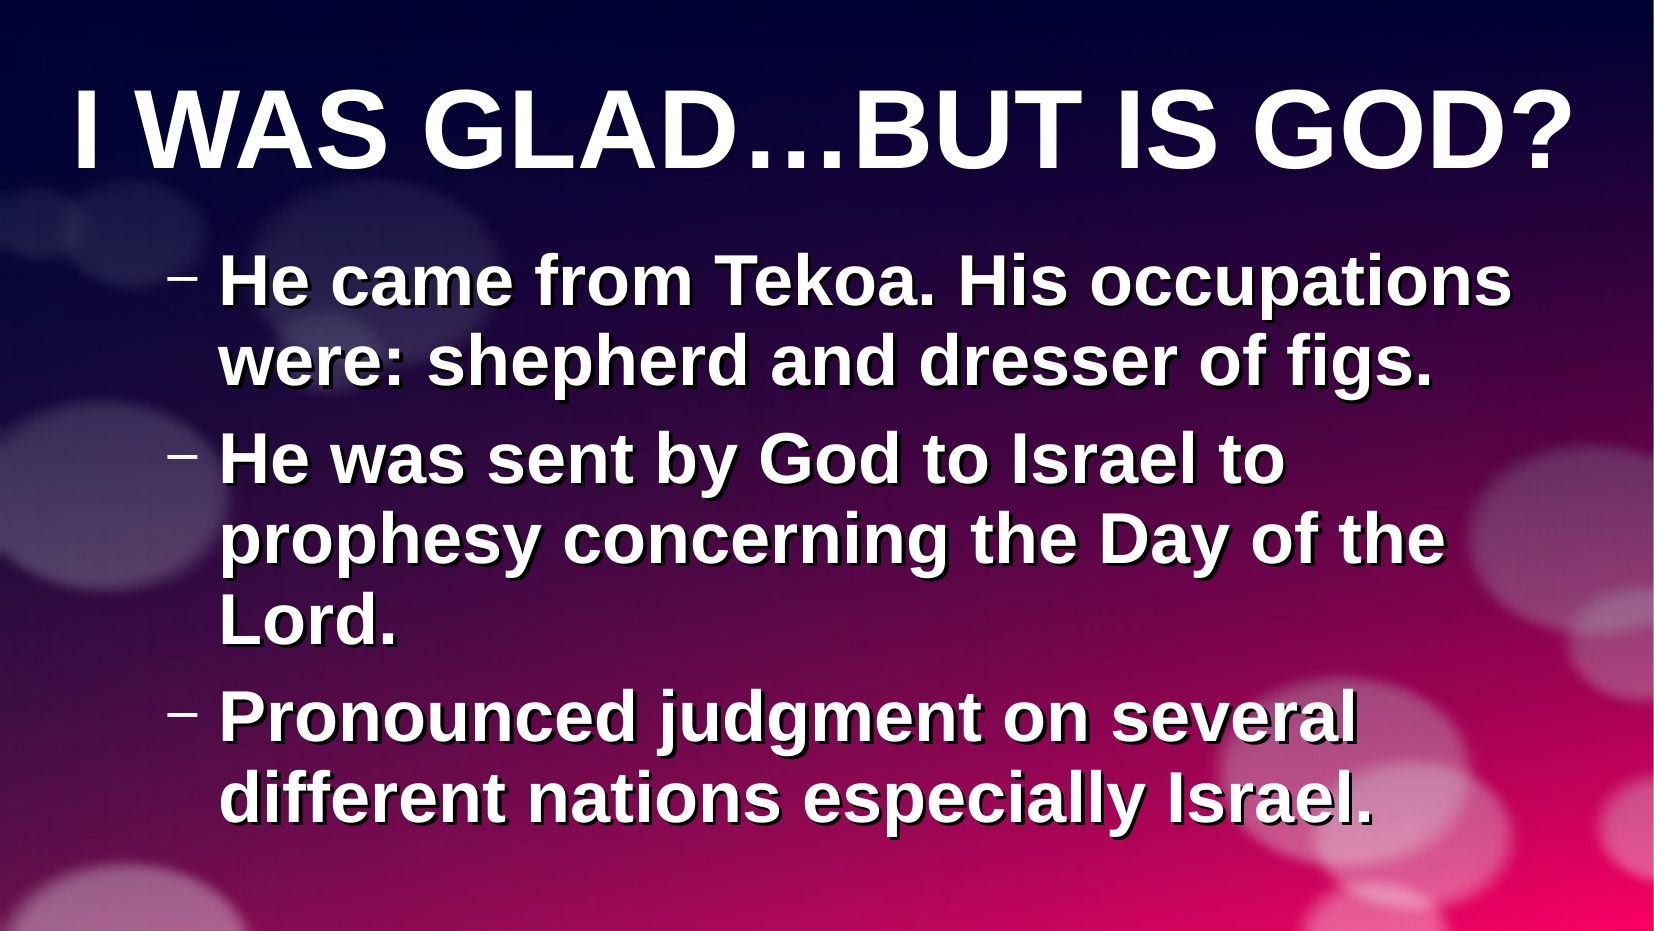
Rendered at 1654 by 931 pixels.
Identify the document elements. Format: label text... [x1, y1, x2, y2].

picture [0, 0, 1654, 931]
title I WAS GLAD…BUT IS GOD? [45, 3, 1606, 256]
list He came from Tekoa. His occupations were: shepherd and dresser of figs. He was sent by God to Israel to prophesy concerning the Day of the Lord. Pronounced judgment on several different nations especially Israel. [82, 240, 1571, 901]
